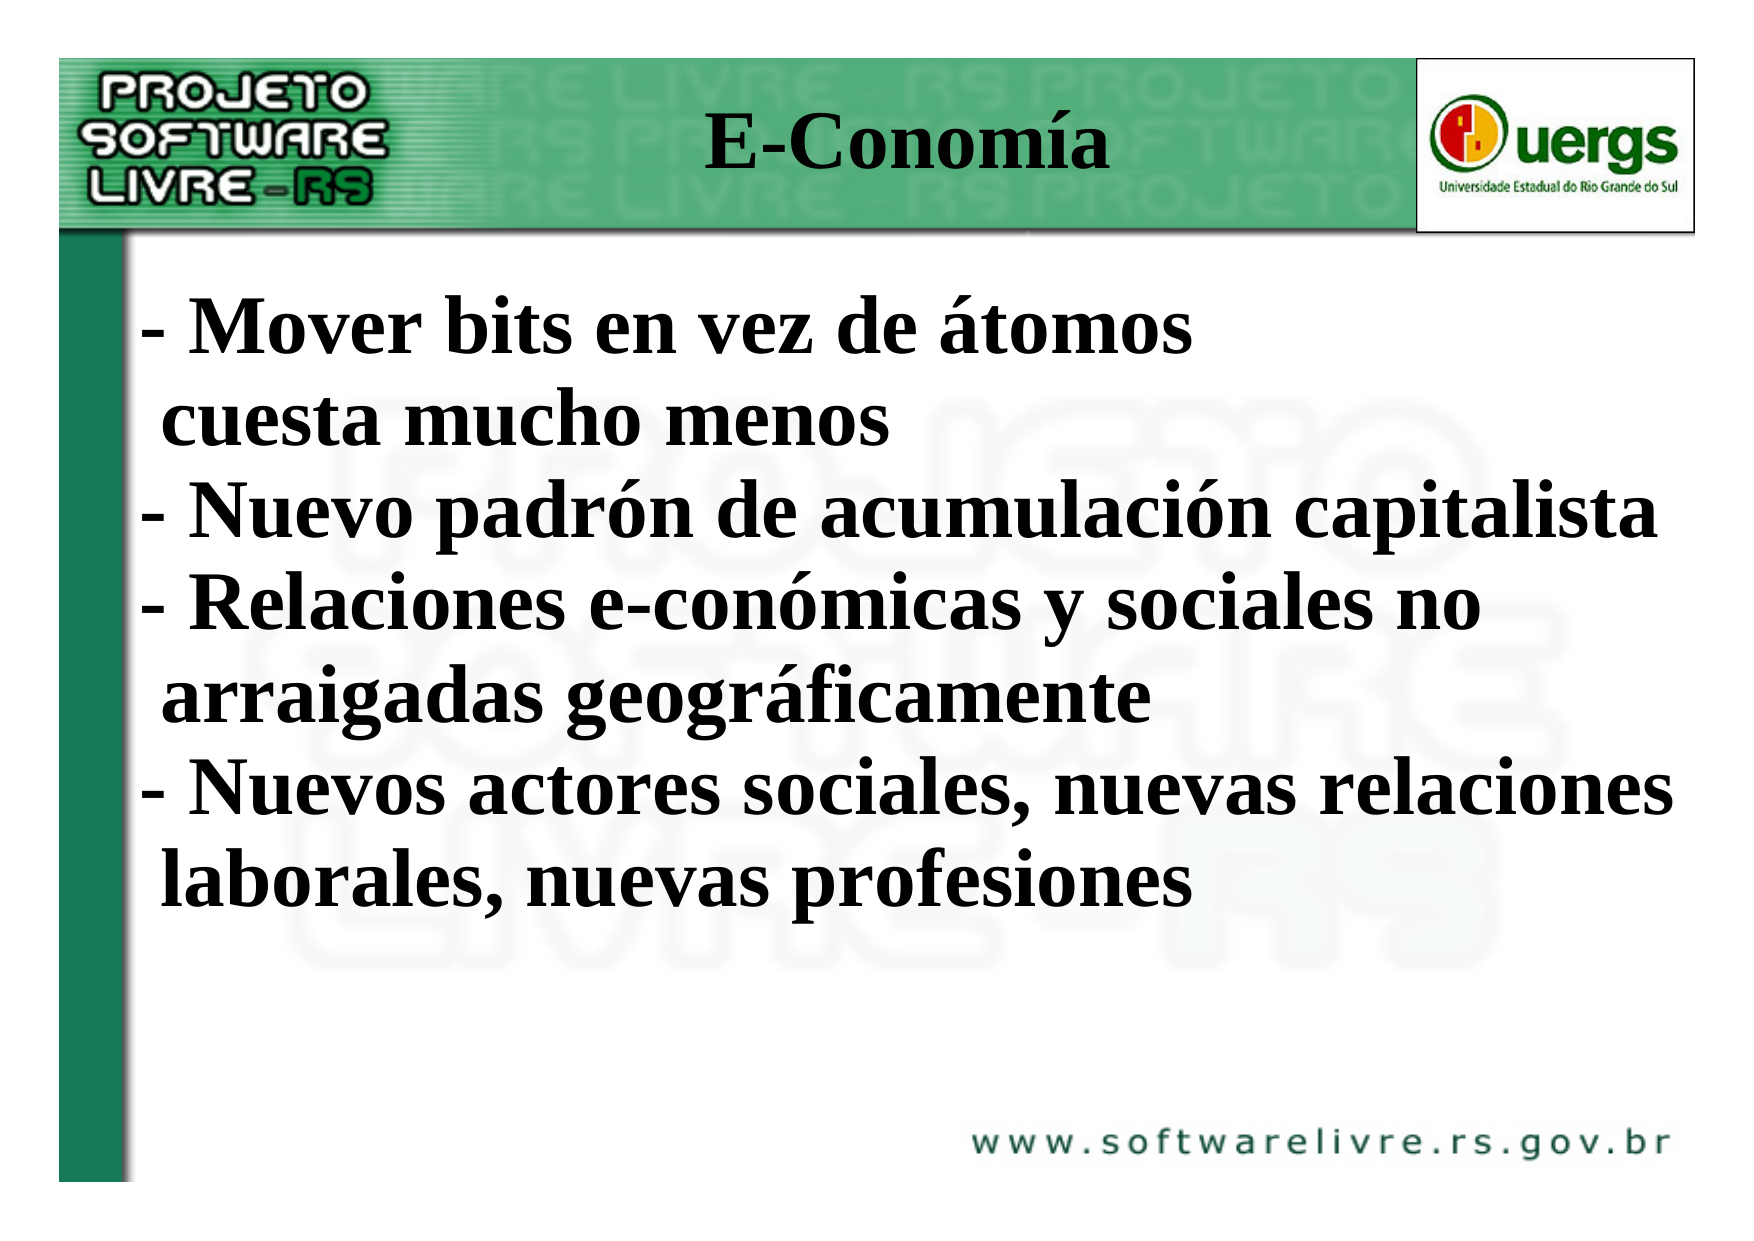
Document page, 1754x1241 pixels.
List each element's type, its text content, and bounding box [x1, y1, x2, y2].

picture [59, 58, 1695, 1182]
text_box E-Conomía - Mover bits en vez de átomos cuesta mucho menos - Nuevo padrón de acumulación capitalista - Relaciones e-conómicas y sociales no arraigadas geográficamente - Nuevos actores sociales, nuevas relaciones laborales, nuevas profesiones [139, 94, 1680, 1154]
